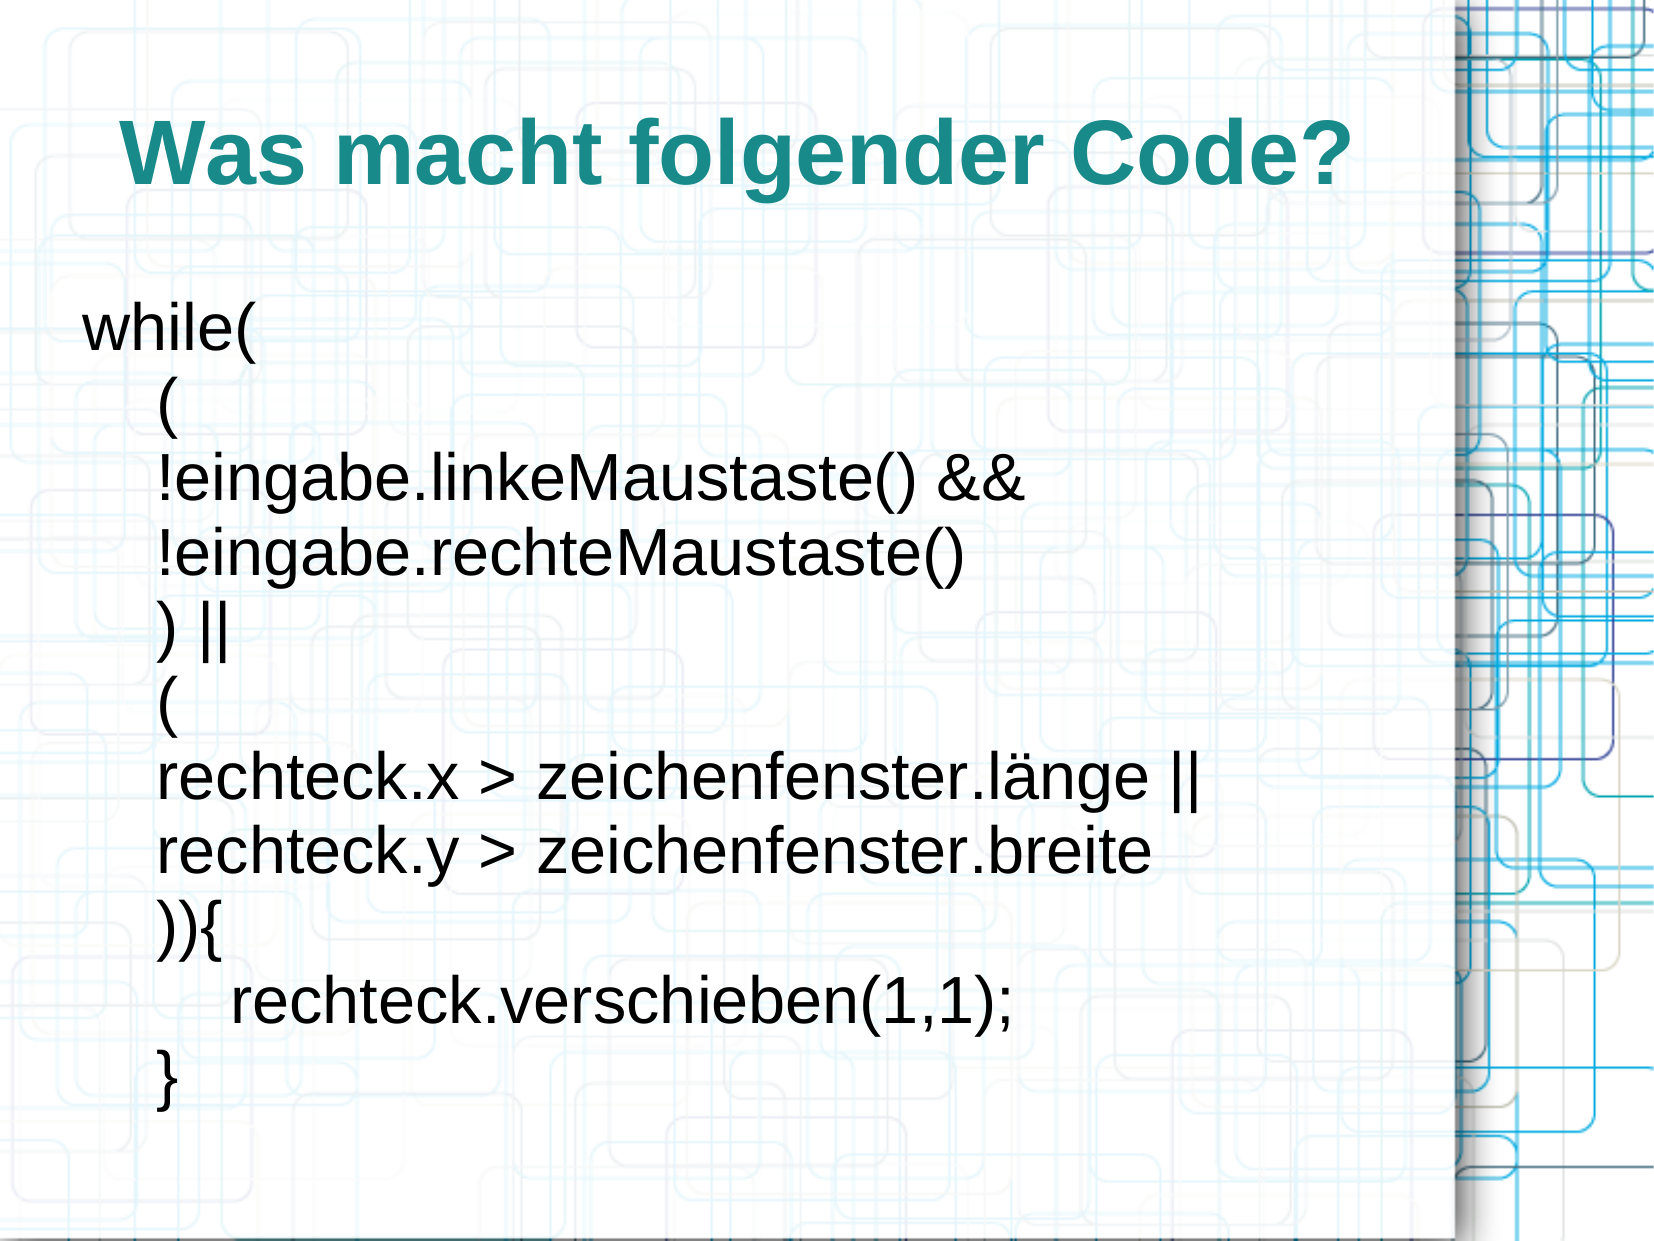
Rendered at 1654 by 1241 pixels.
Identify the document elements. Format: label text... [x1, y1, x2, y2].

picture [0, 0, 1654, 1241]
title Was macht folgender Code? [59, 49, 1418, 257]
list while( ( !eingabe.linkeMaustaste() && !eingabe.rechteMaustaste() ) || ( rechteck.x > zeichenfenster.länge || rechteck.y > zeichenfenster.breite )){ rechteck.verschieben(1,1); } [82, 290, 1418, 1188]
